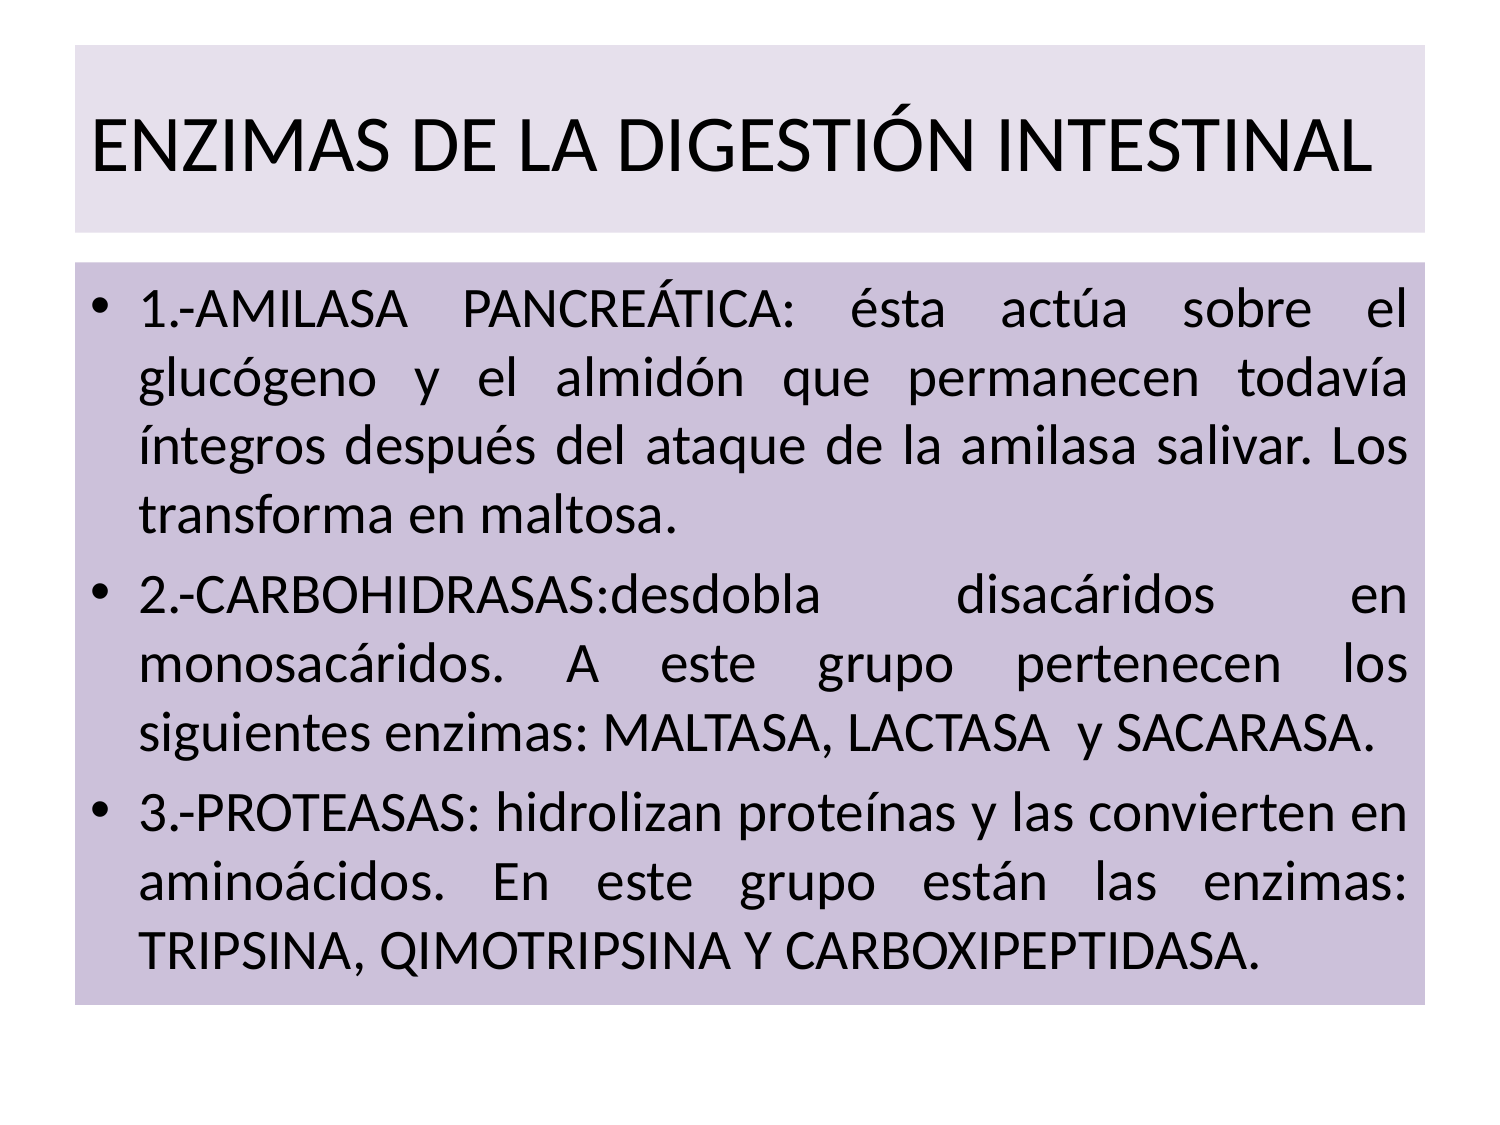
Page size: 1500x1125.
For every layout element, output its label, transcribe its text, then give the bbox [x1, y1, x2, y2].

title ENZIMAS DE LA DIGESTIÓN INTESTINAL [75, 45, 1425, 233]
list 1.-AMILASA PANCREÁTICA: ésta actúa sobre el glucógeno y el almidón que permanecen todavía íntegros después del ataque de la amilasa salivar. Los transforma en maltosa. 2.-CARBOHIDRASAS:desdobla disacáridos en monosacáridos. A este grupo pertenecen los siguientes enzimas: MALTASA, LACTASA y SACARASA. 3.-PROTEASAS: hidrolizan proteínas y las convierten en aminoácidos. En este grupo están las enzimas: TRIPSINA, QIMOTRIPSINA Y CARBOXIPEPTIDASA. [75, 262, 1425, 1005]
